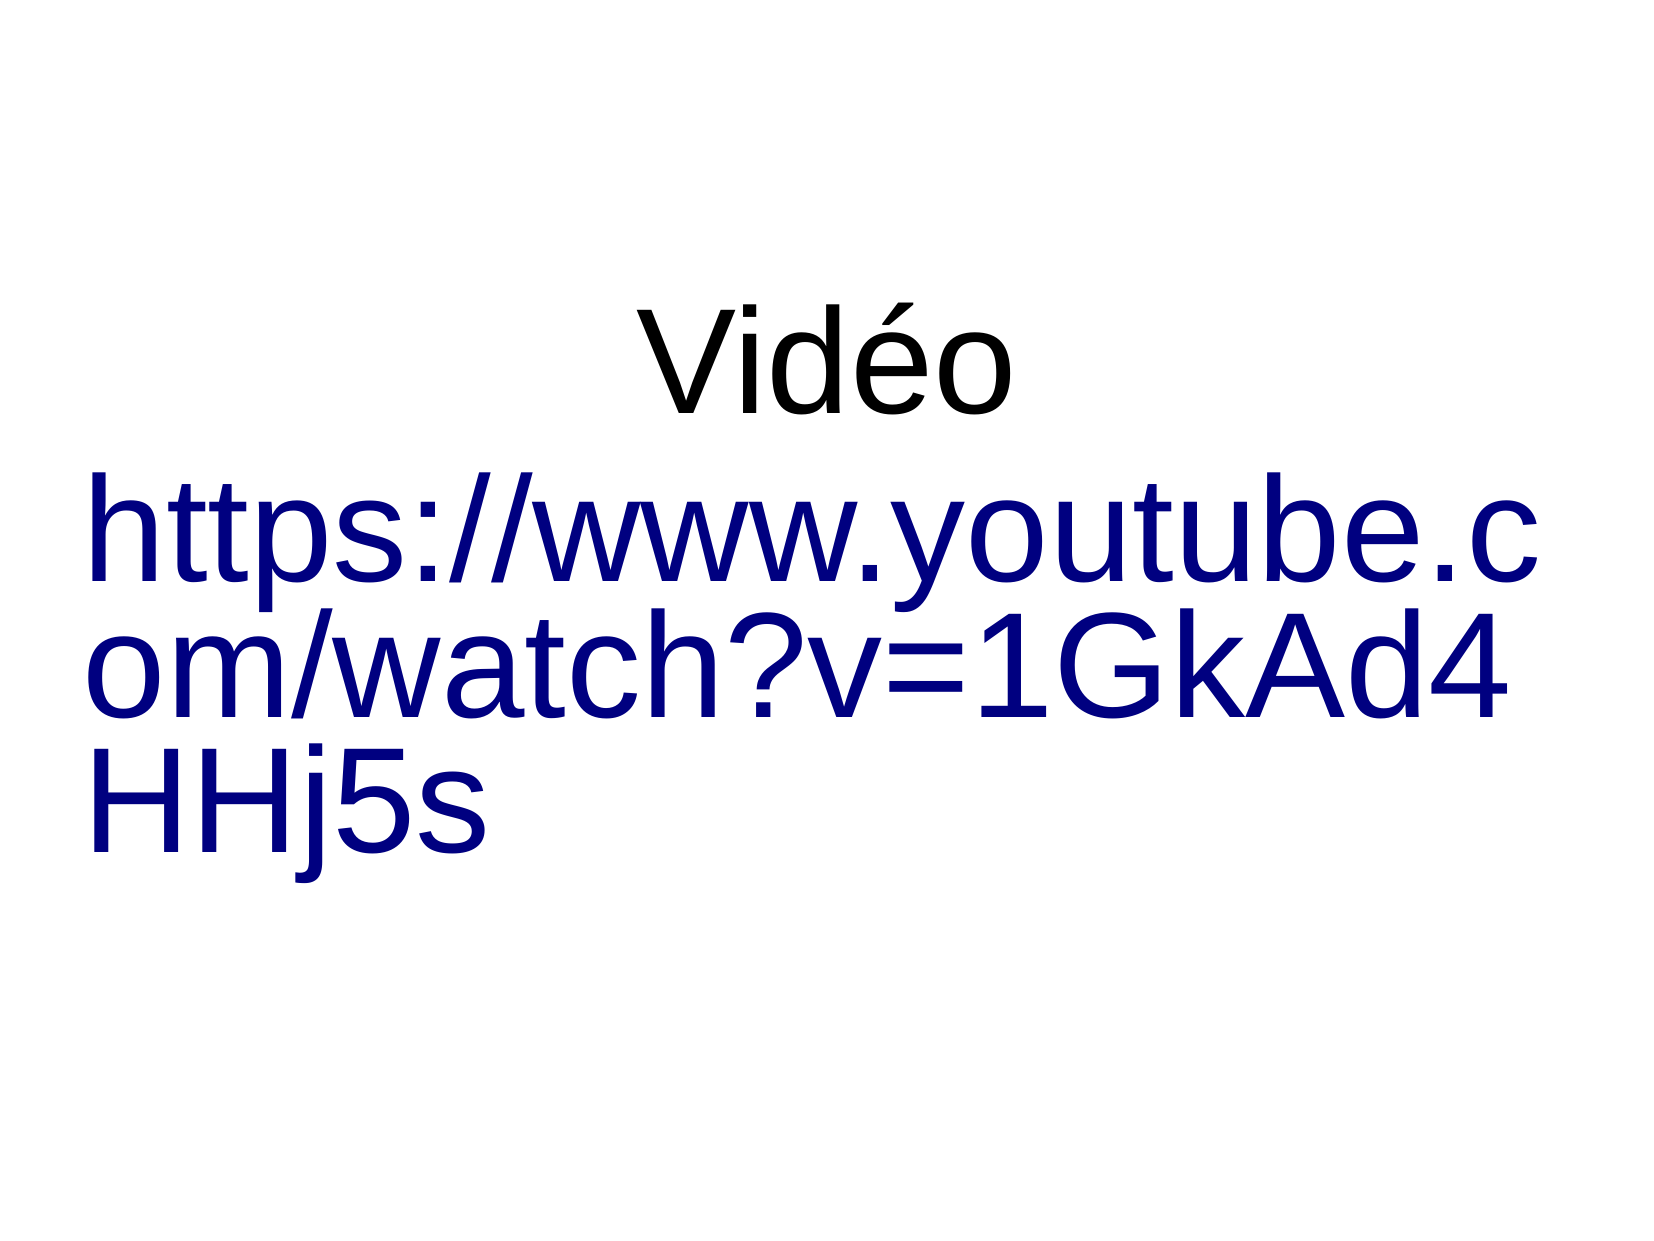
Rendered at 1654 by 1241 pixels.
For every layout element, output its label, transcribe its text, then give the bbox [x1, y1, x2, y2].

subtitle Vidéo https://www.youtube.com/watch?v=1GkAd4HHj5s [82, 49, 1571, 1010]
